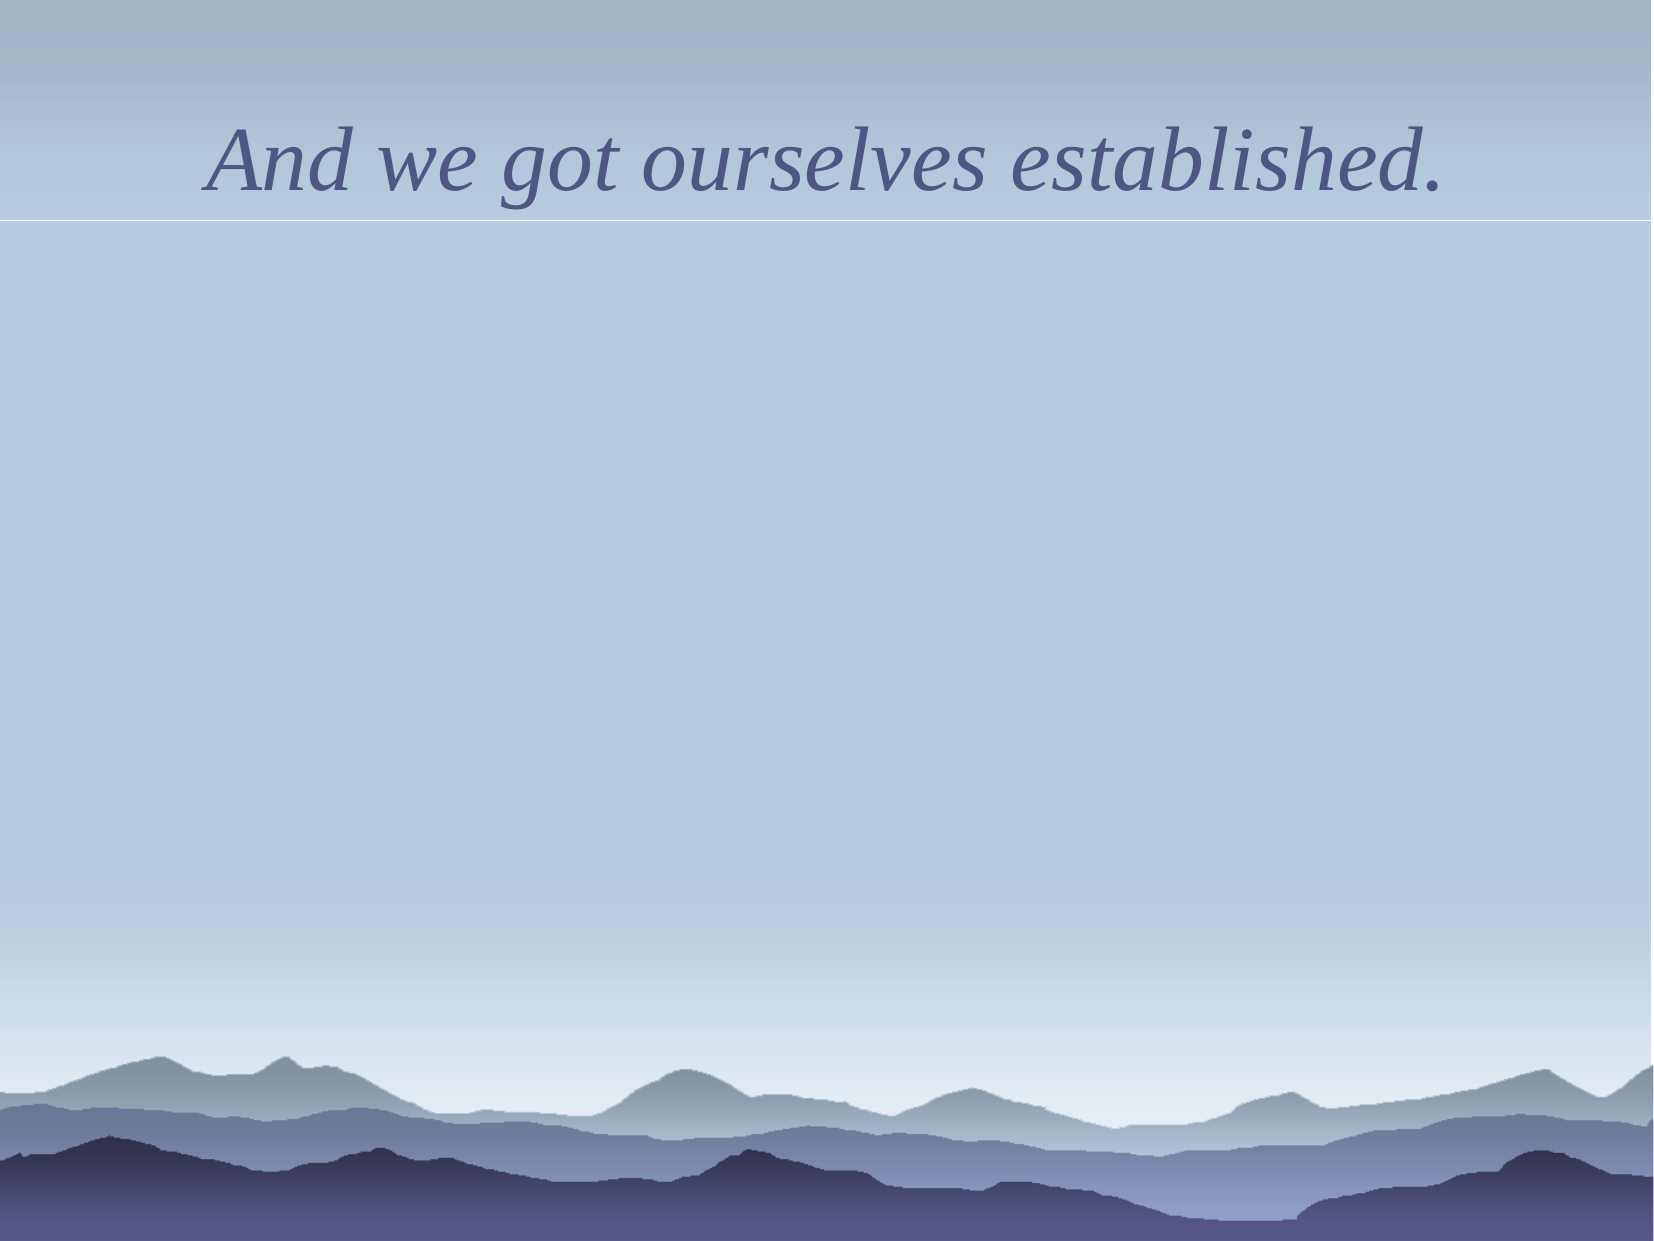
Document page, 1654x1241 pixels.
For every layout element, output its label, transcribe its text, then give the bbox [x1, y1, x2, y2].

title And we got ourselves established. [121, 55, 1534, 263]
picture [0, 1021, 1654, 1241]
